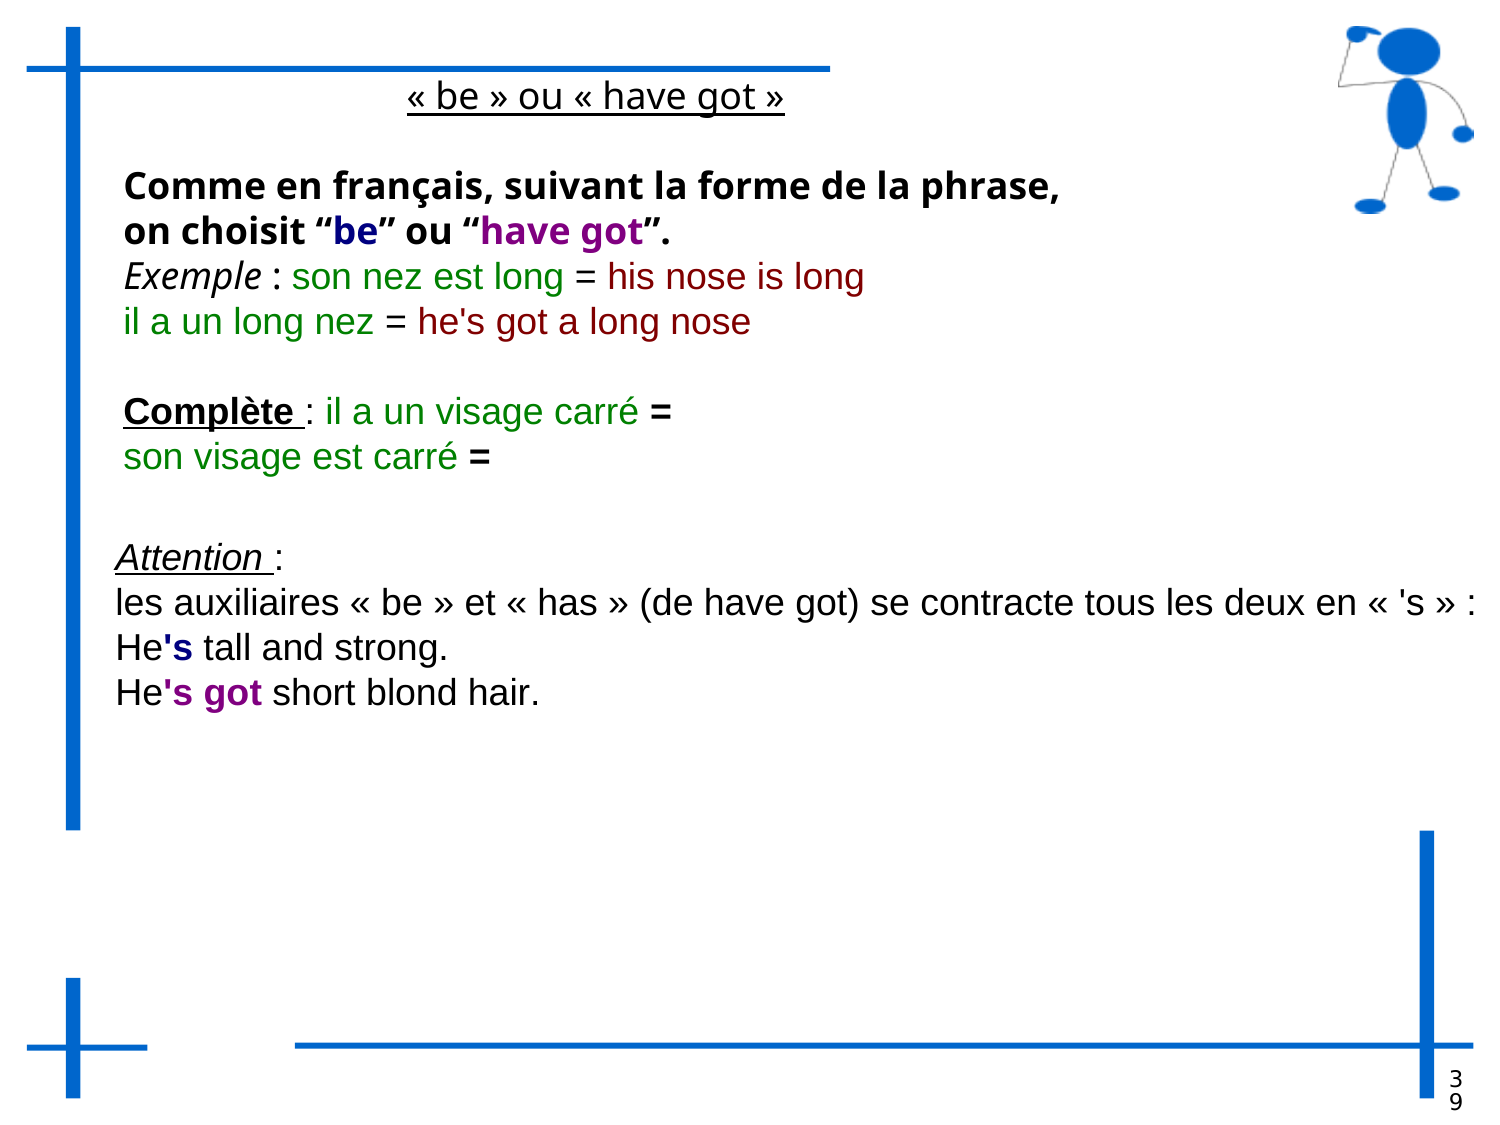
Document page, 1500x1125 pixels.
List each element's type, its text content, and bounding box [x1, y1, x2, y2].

text_box « be » ou « have got » Comme en français, suivant la forme de la phrase, on choisit “be” ou “have got”. Exemple : son nez est long = his nose is long il a un long nez = he's got a long nose Complète : il a un visage carré = son visage est carré = [108, 64, 1083, 485]
text_box Attention : les auxiliaires « be » et « has » (de have got) se contracte tous les deux en « 's » : He's tall and strong. He's got short blond hair. [100, 525, 1497, 721]
picture [1338, 26, 1474, 214]
